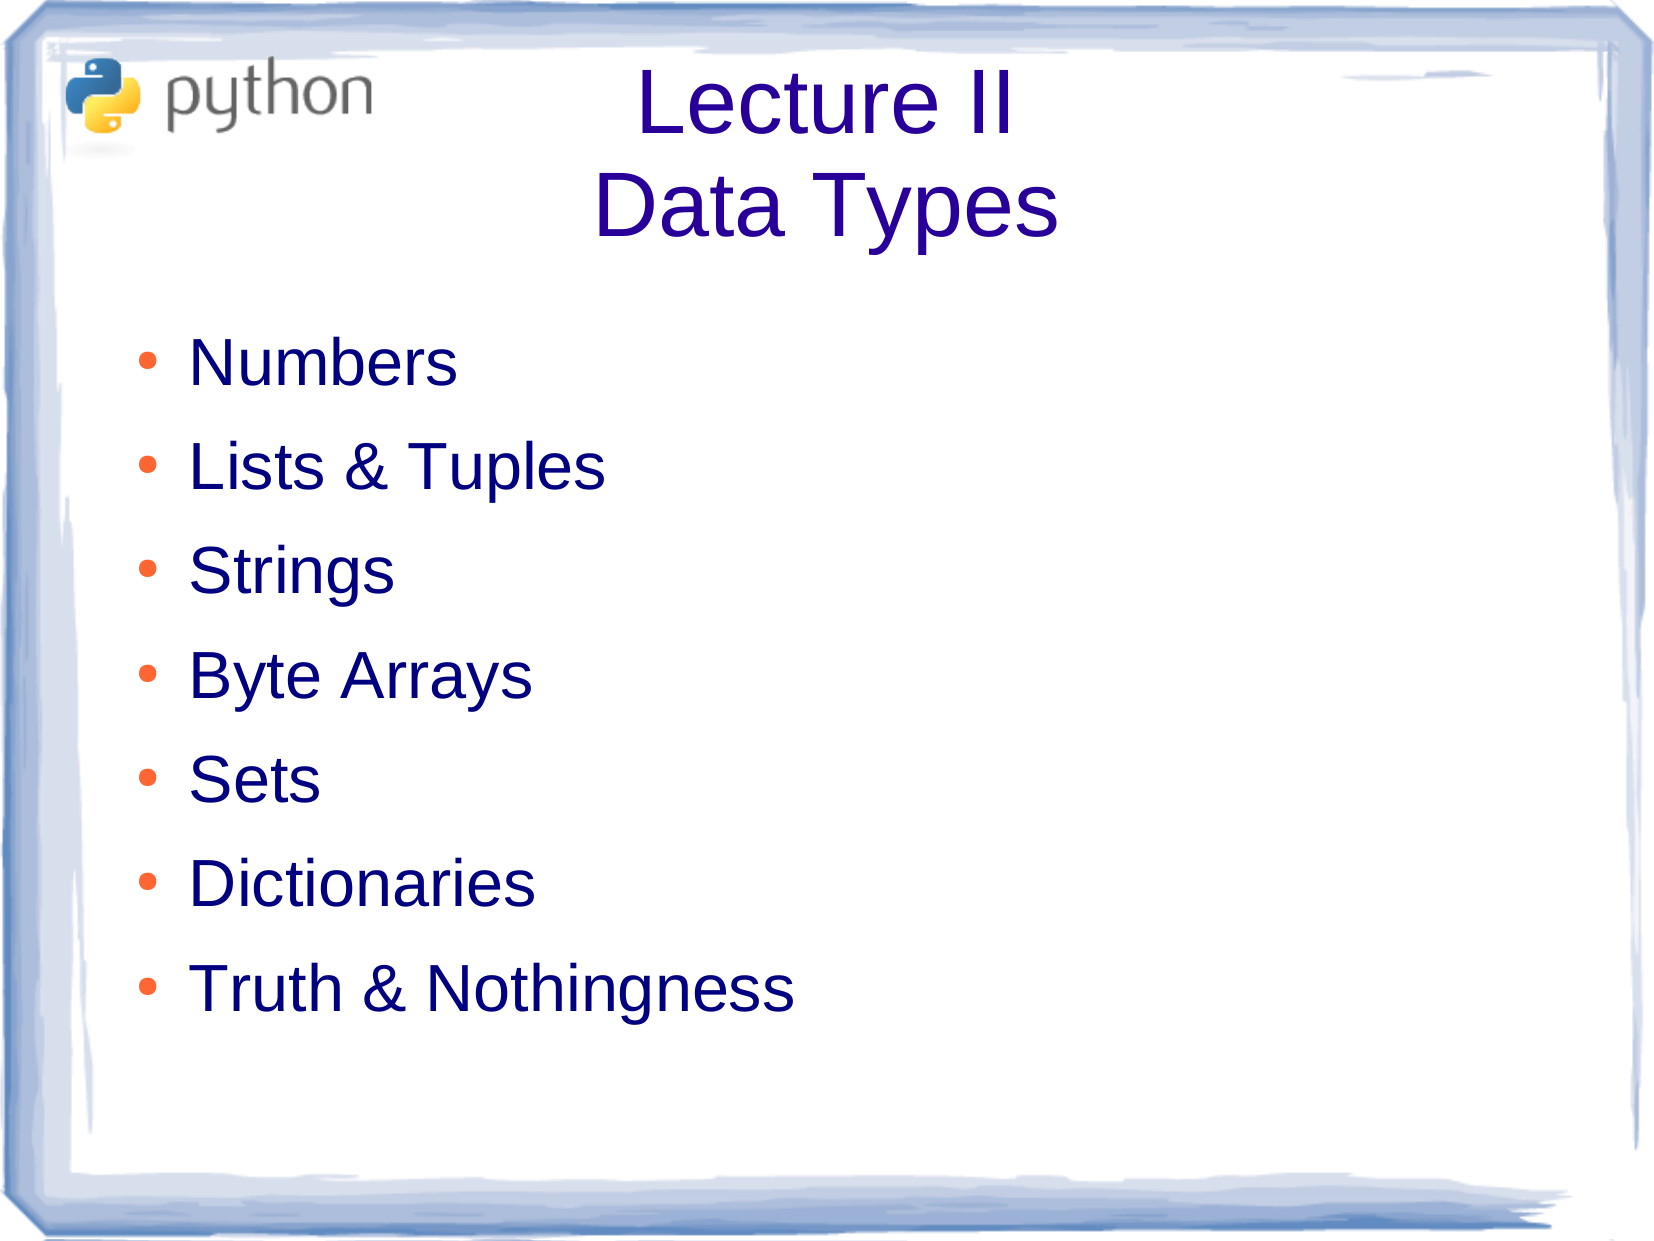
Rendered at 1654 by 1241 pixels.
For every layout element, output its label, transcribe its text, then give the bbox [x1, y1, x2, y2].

title Lecture II Data Types [82, 49, 1571, 257]
picture [0, 0, 1654, 1241]
list Numbers Lists & Tuples Strings Byte Arrays Sets Dictionaries Truth & Nothingness [118, 324, 1571, 1026]
